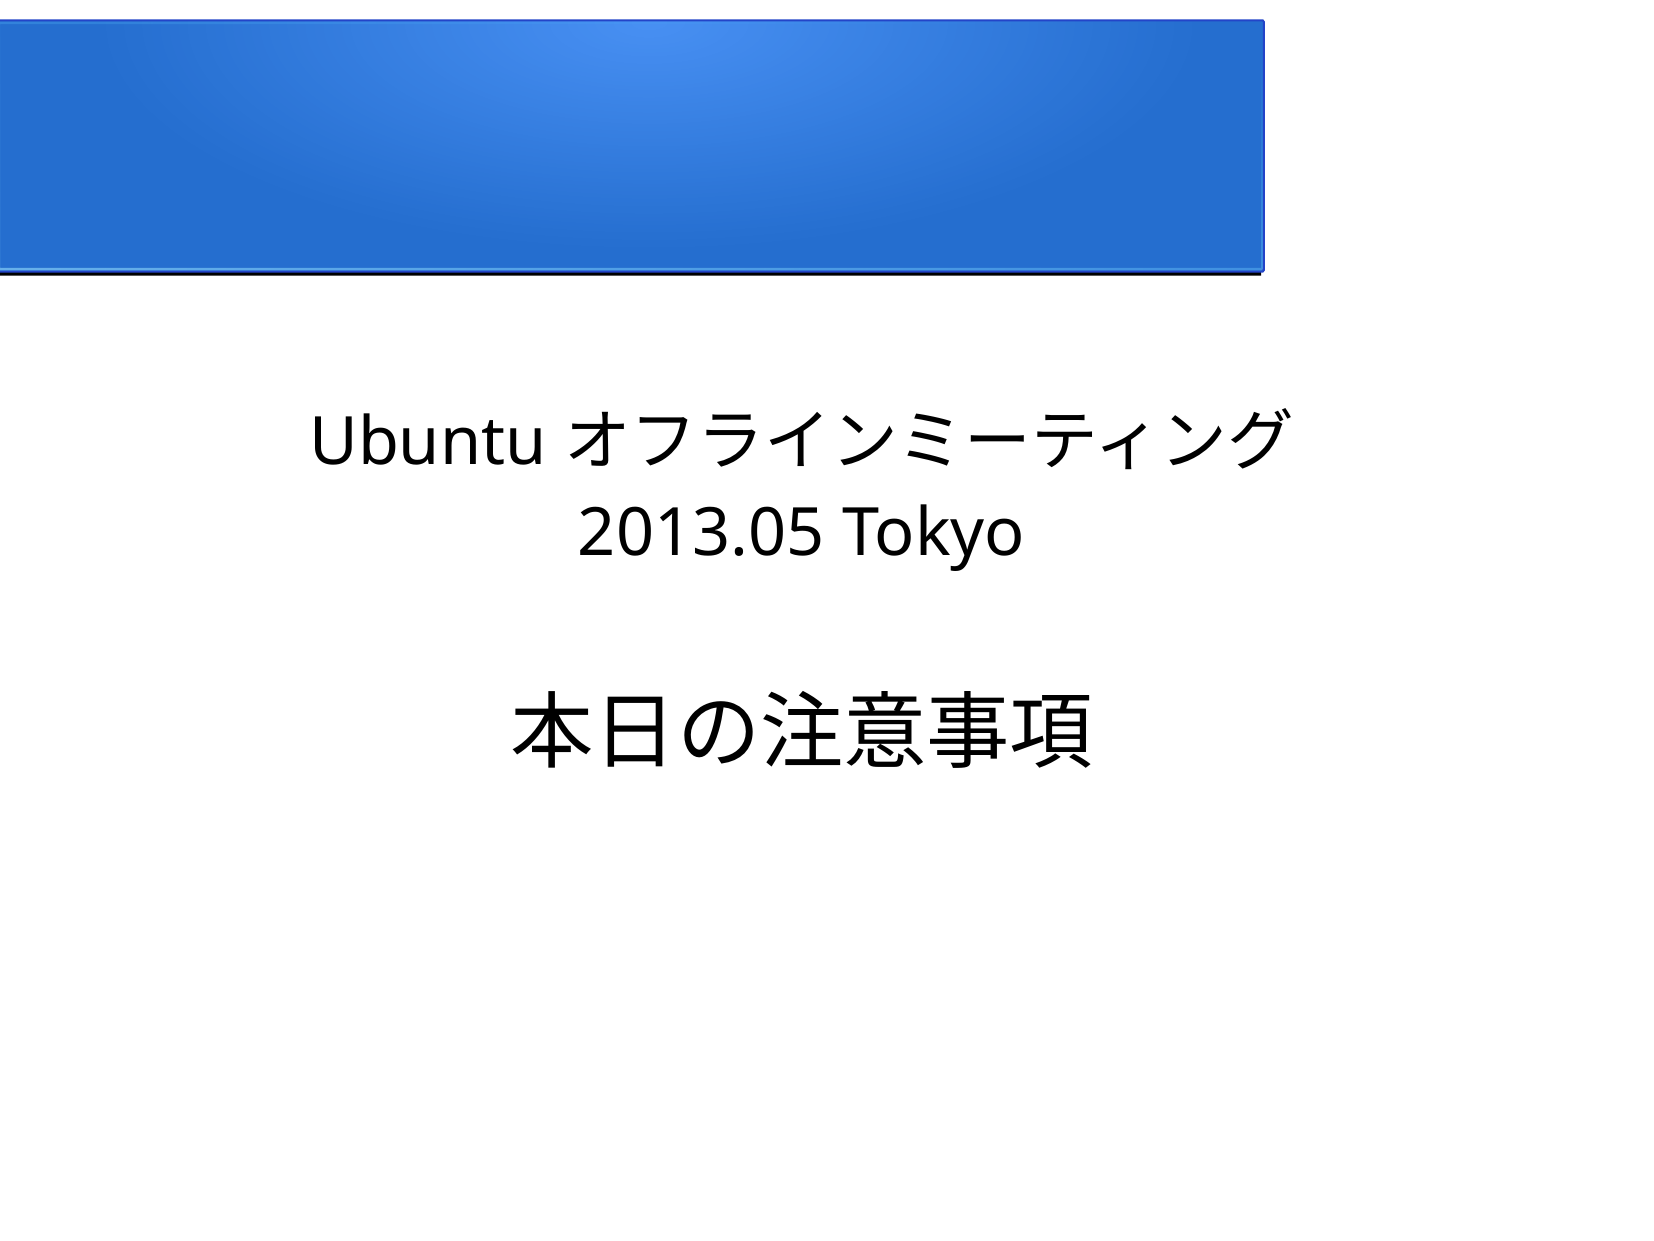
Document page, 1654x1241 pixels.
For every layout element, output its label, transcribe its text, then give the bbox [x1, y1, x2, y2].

subtitle Ubuntu オフラインミーティング 2013.05 Tokyo 本日の注意事項 [151, 106, 1453, 1067]
